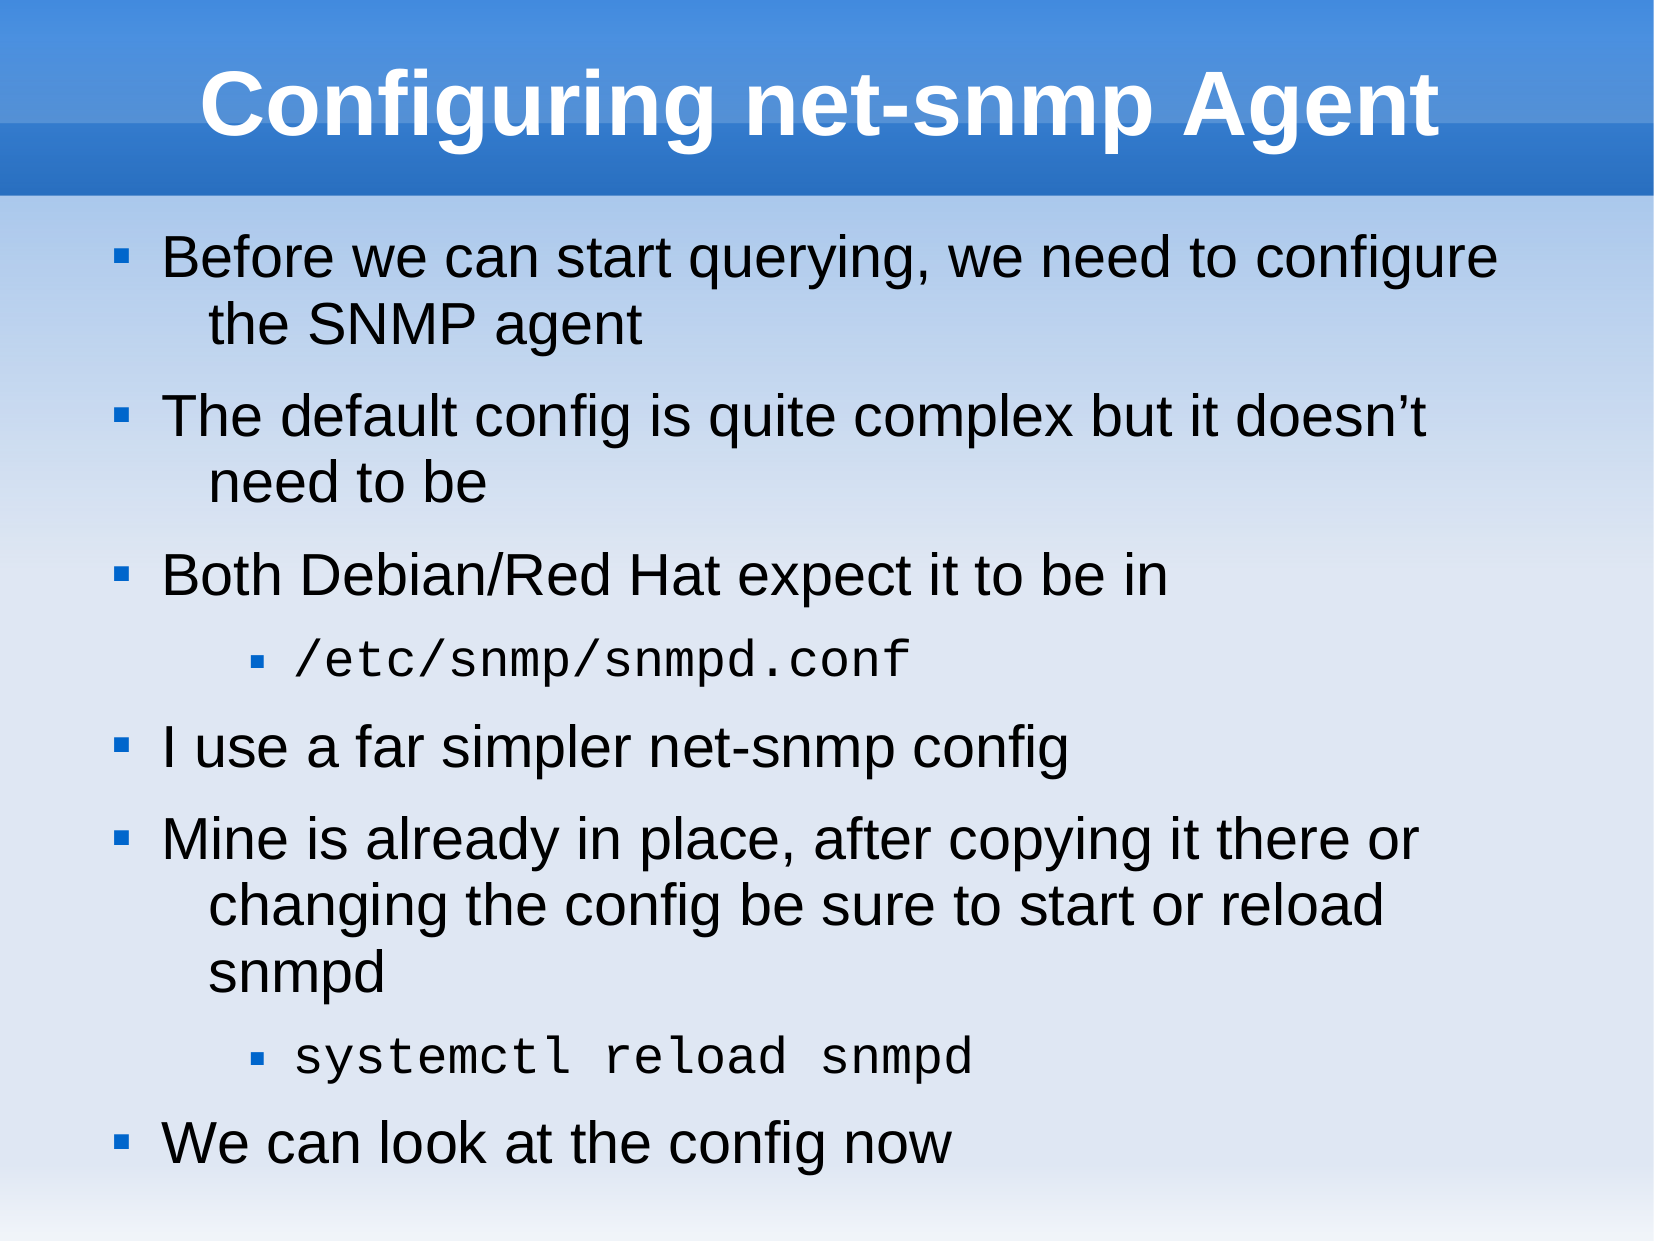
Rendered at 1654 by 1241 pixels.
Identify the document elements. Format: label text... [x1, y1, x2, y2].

list Before we can start querying, we need to configure the SNMP agent The default config is quite complex but it doesn’t need to be Both Debian/Red Hat expect it to be in /etc/snmp/snmpd.conf I use a far simpler net-snmp config Mine is already in place, after copying it there or changing the config be sure to start or reload snmpd systemctl reload snmpd We can look at the config now [82, 224, 1571, 1182]
title Configuring net-snmp Agent [76, 0, 1565, 208]
picture [0, 0, 1654, 1241]
